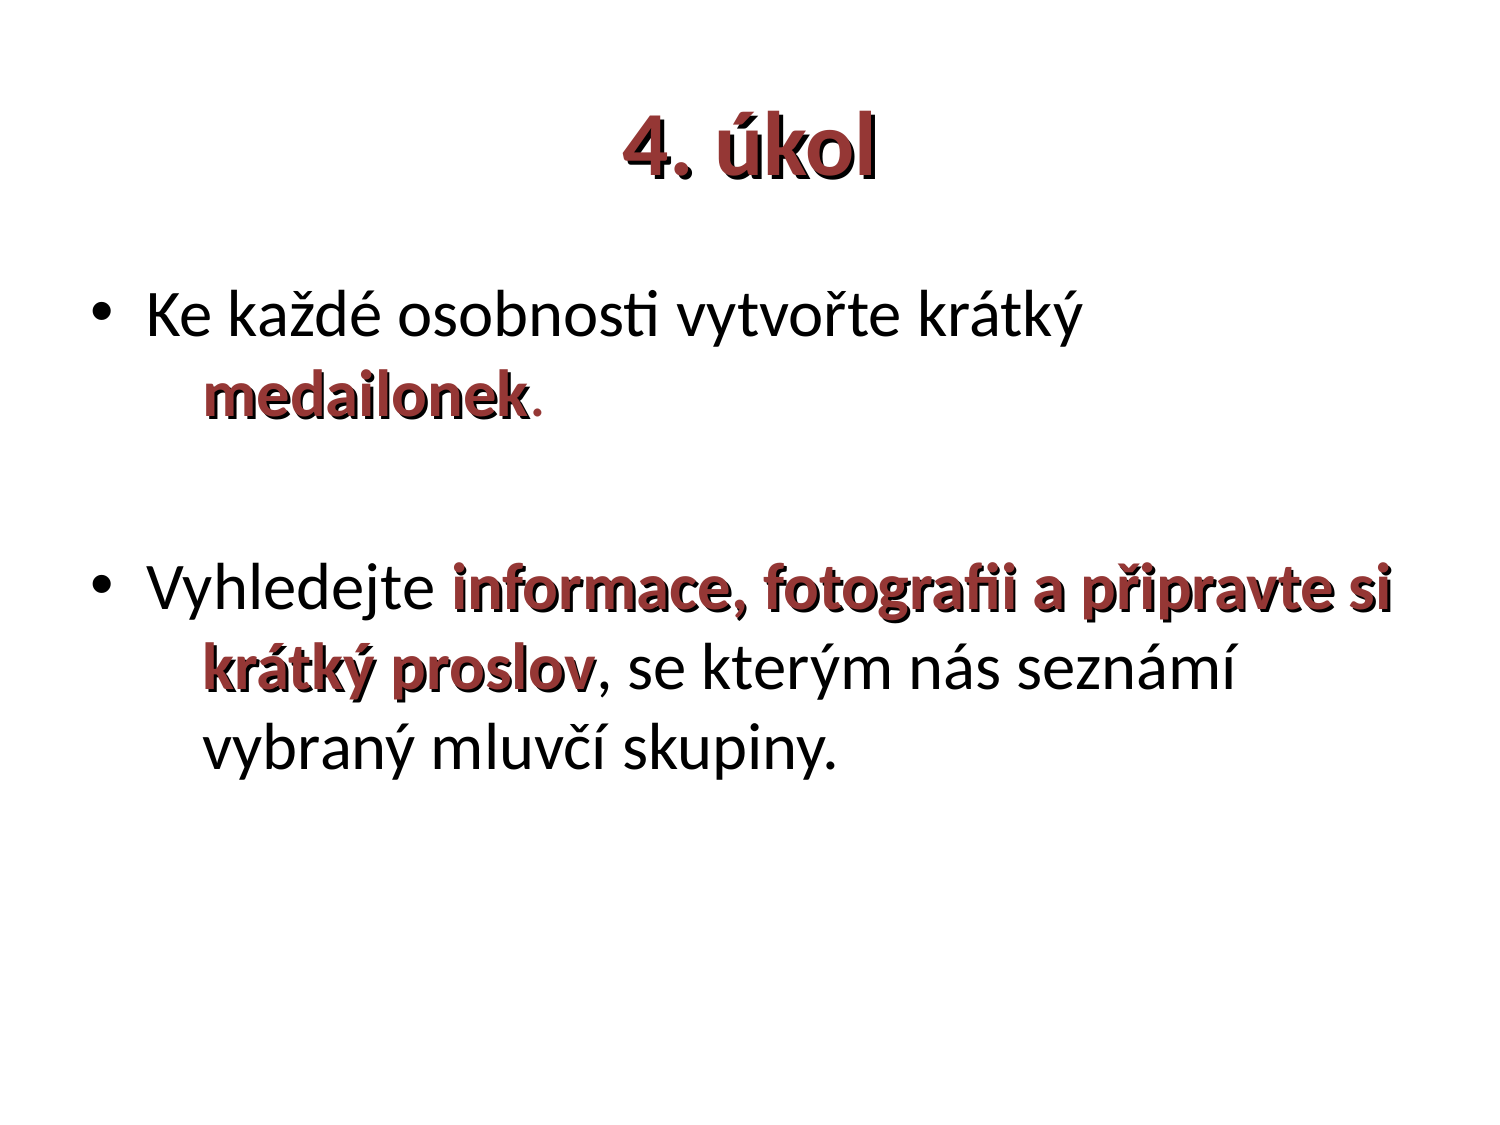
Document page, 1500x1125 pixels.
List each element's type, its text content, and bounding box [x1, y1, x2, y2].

list Ke každé osobnosti vytvořte krátký medailonek. Vyhledejte informace, fotografii a připravte si krátký proslov, se kterým nás seznámí vybraný mluvčí skupiny. [75, 262, 1426, 1005]
title 4. úkol [75, 45, 1426, 233]
